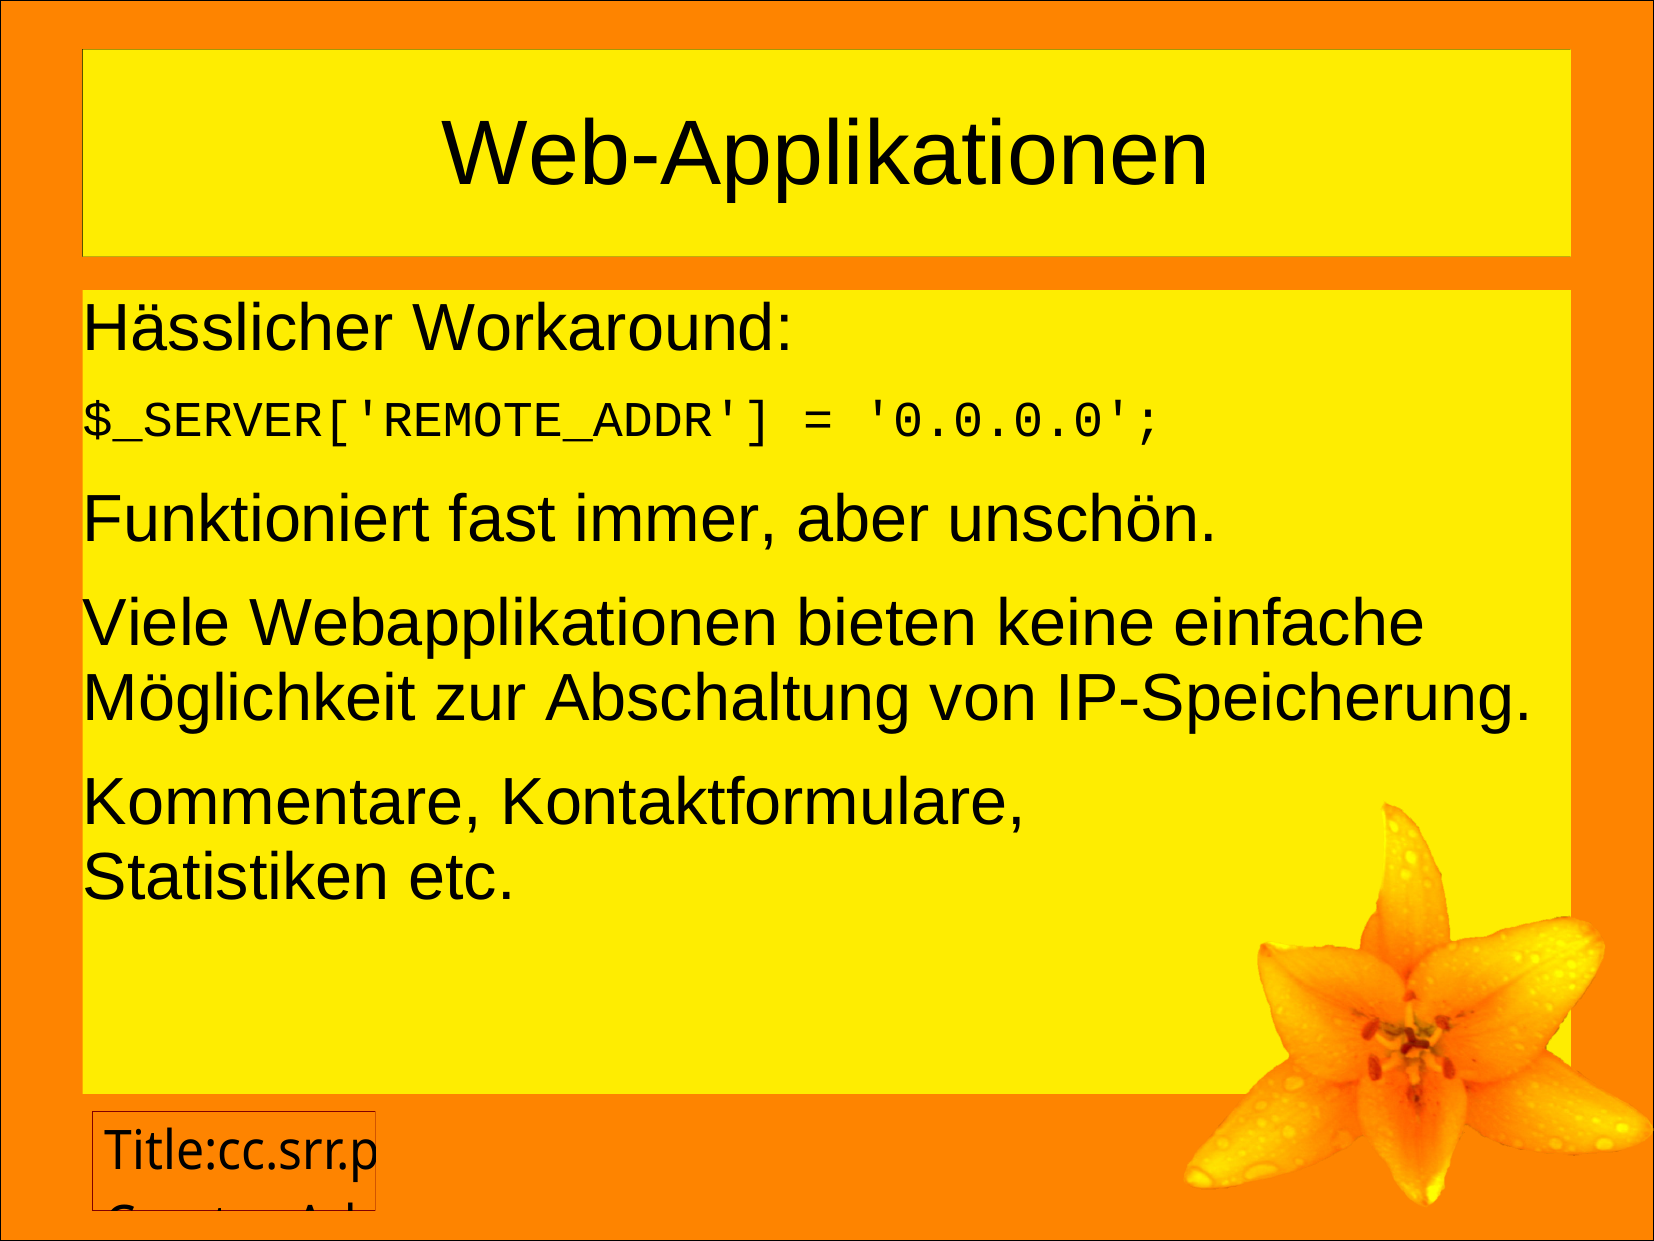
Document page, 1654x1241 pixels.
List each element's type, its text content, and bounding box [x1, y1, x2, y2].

picture [1181, 767, 1654, 1241]
picture [88, 1108, 376, 1211]
title Web-Applikationen [82, 49, 1571, 257]
list Hässlicher Workaround: $_SERVER['REMOTE_ADDR'] = '0.0.0.0'; Funktioniert fast immer, aber unschön. Viele Webapplikationen bieten keine einfache Möglichkeit zur Abschaltung von IP-Speicherung. Kommentare, Kontaktformulare, Statistiken etc. [82, 290, 1571, 1094]
text_box [0, 0, 1654, 1241]
